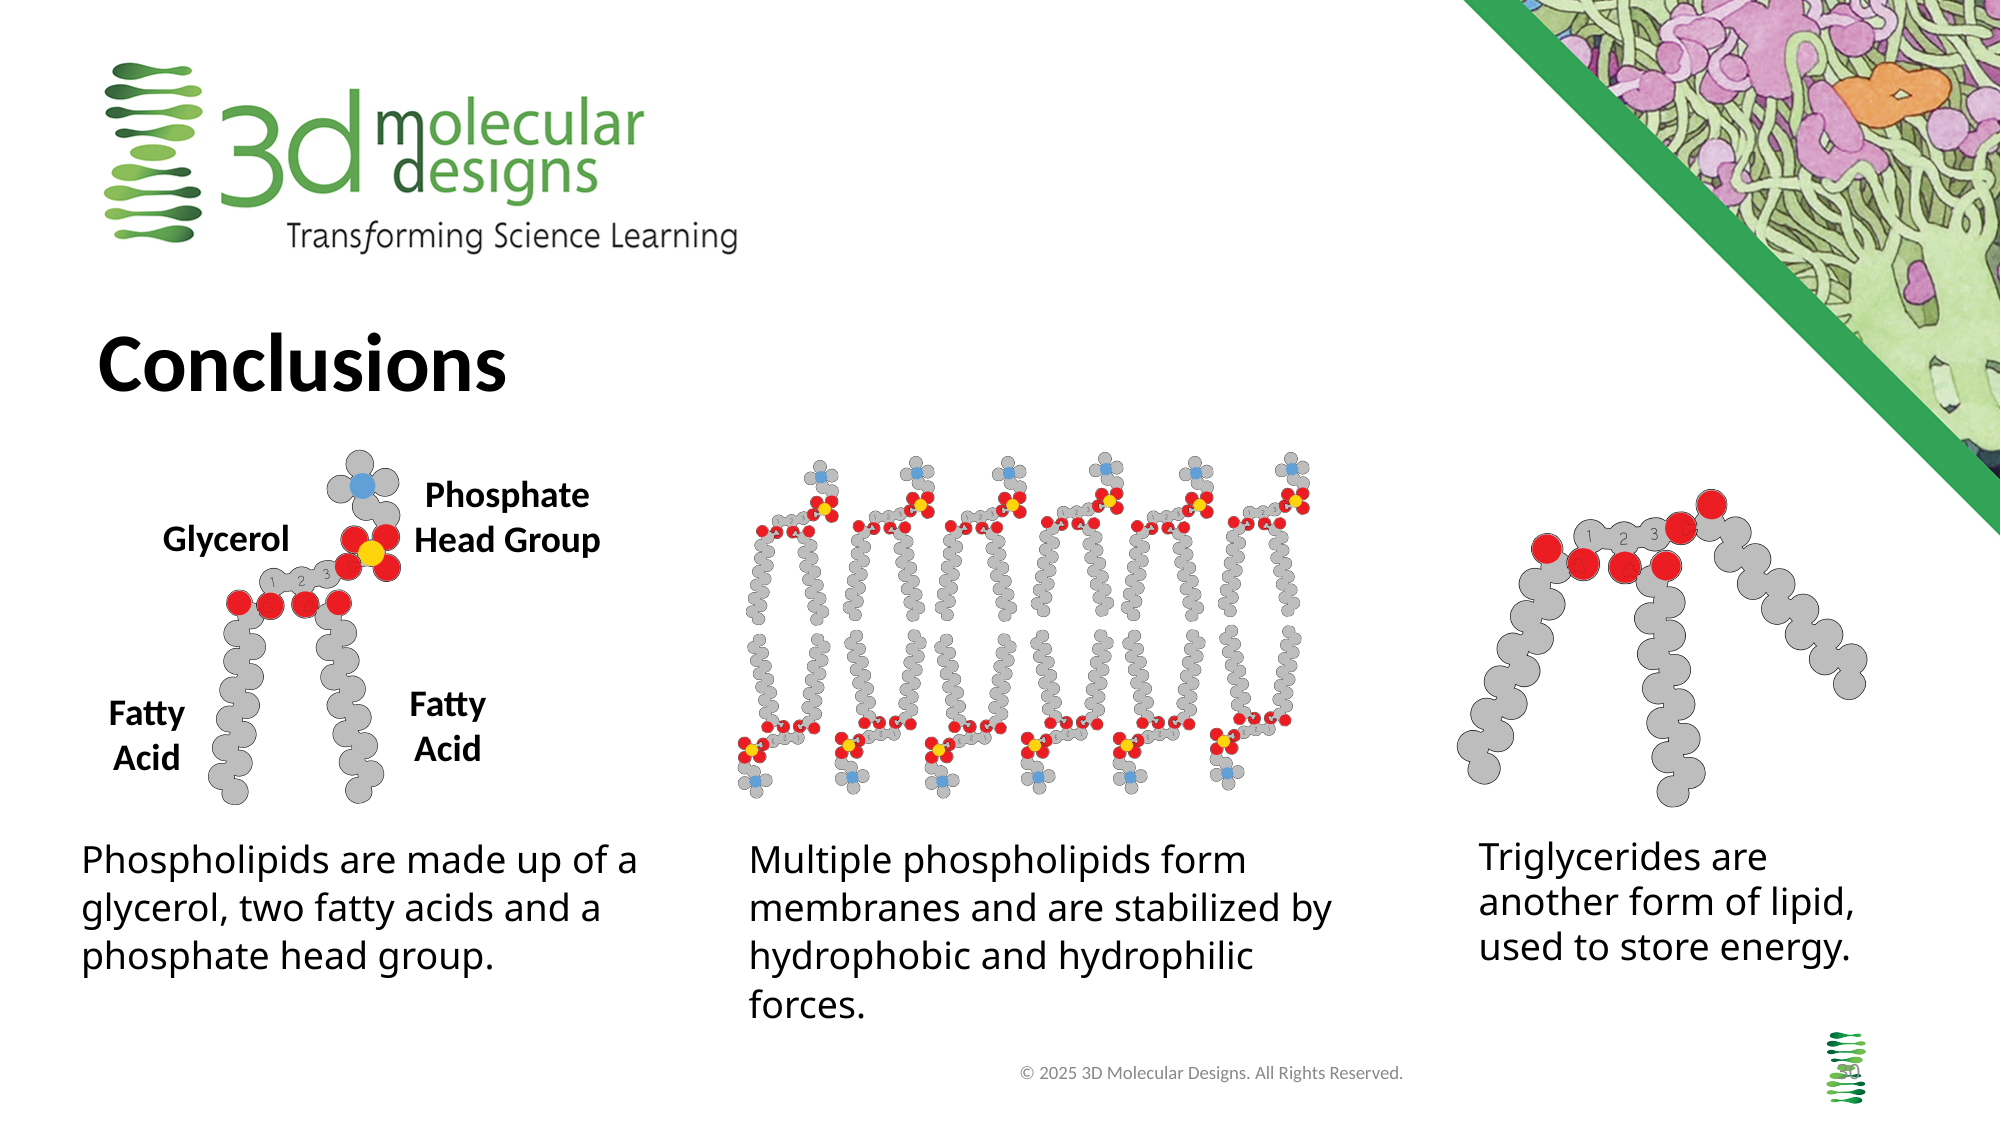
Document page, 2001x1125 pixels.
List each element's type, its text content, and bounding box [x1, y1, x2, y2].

text_box Triglycerides are another form of lipid, used to store energy. [1463, 825, 1876, 978]
text_box Phospholipids are made up of a glycerol, two fatty acids and a phosphate head group. [66, 825, 663, 985]
picture [1446, 482, 1885, 810]
text_box Fatty Acid [24, 680, 271, 787]
picture [917, 632, 1018, 801]
picture [933, 453, 1034, 623]
picture [827, 628, 928, 797]
picture [730, 632, 832, 801]
slide_number 30 [1821, 1042, 1929, 1103]
picture [744, 458, 846, 627]
text_box Phosphate Head Group [394, 462, 622, 569]
picture [841, 453, 942, 623]
text_box Conclusions [83, 282, 1477, 447]
picture [217, 443, 417, 722]
picture [1216, 449, 1317, 618]
text_box Glycerol [142, 506, 311, 568]
picture [1202, 624, 1303, 793]
picture [1105, 628, 1207, 797]
picture [1013, 628, 1115, 797]
picture [205, 787, 256, 807]
picture [335, 778, 389, 807]
text_box Multiple phospholipids form membranes and are stabilized by hydrophobic and hydrophilic forces. [733, 825, 1393, 985]
text_box Fatty Acid [325, 671, 572, 778]
picture [1029, 449, 1131, 619]
picture [1119, 453, 1221, 623]
